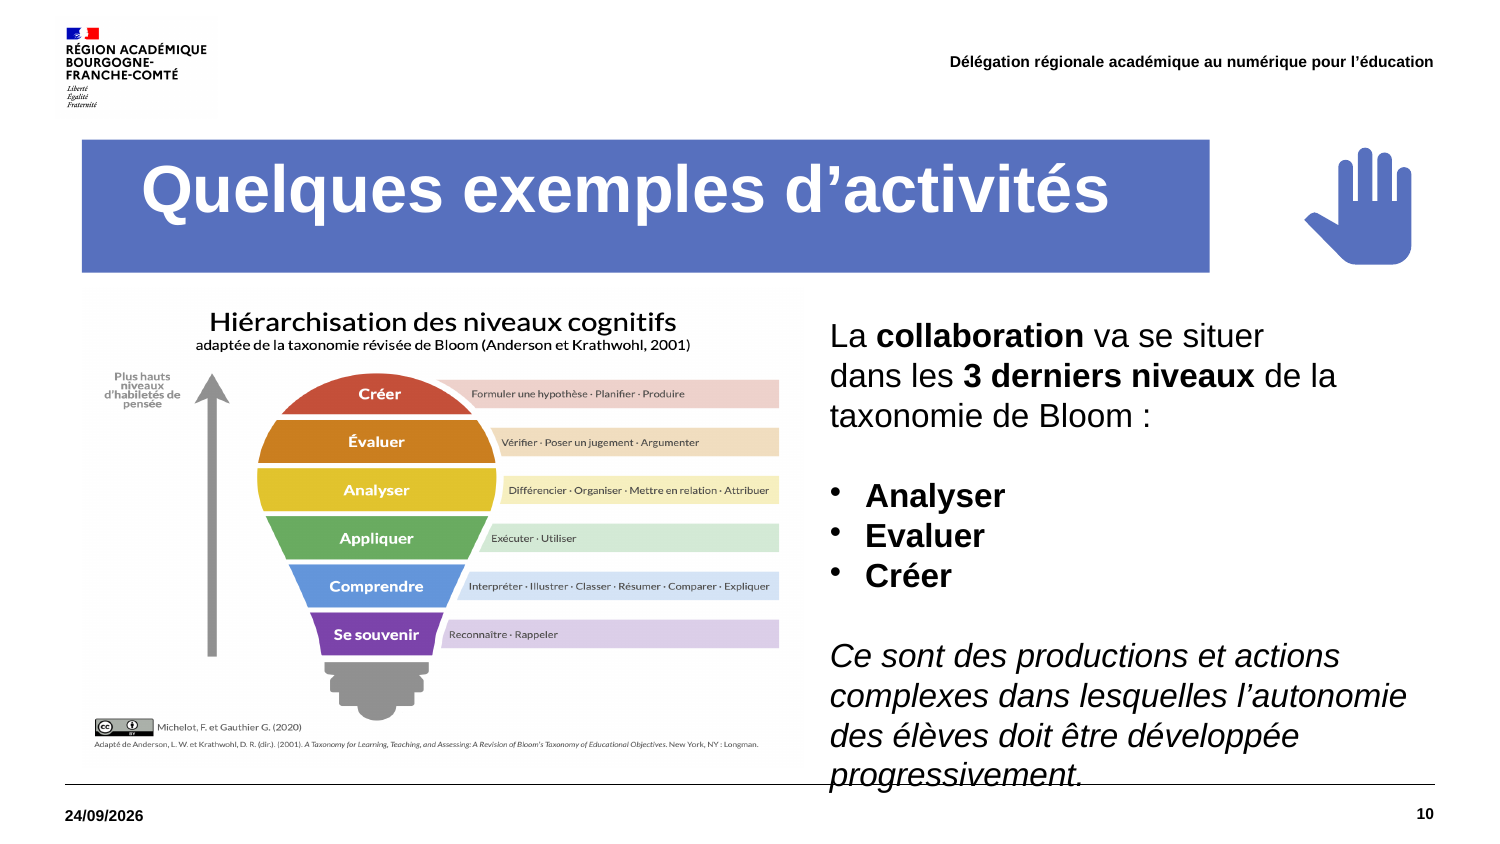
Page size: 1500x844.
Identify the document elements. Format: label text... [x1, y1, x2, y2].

picture [82, 287, 804, 768]
text_box [1304, 147, 1412, 265]
text_box 03/02/2022 [64, 786, 244, 843]
picture [55, 16, 218, 119]
text_box Quelques exemples d’activités [81, 139, 1210, 273]
text_box Délégation régionale académique au numérique pour l’éducation [470, 32, 1434, 90]
text_box La collaboration va se situer dans les 3 derniers niveaux de la taxonomie de Bloom : Analyser Evaluer Créer Ce sont des productions et actions complexes dans lesquelles l’autonomie des élèves doit être développée progressivement. [814, 307, 1482, 841]
